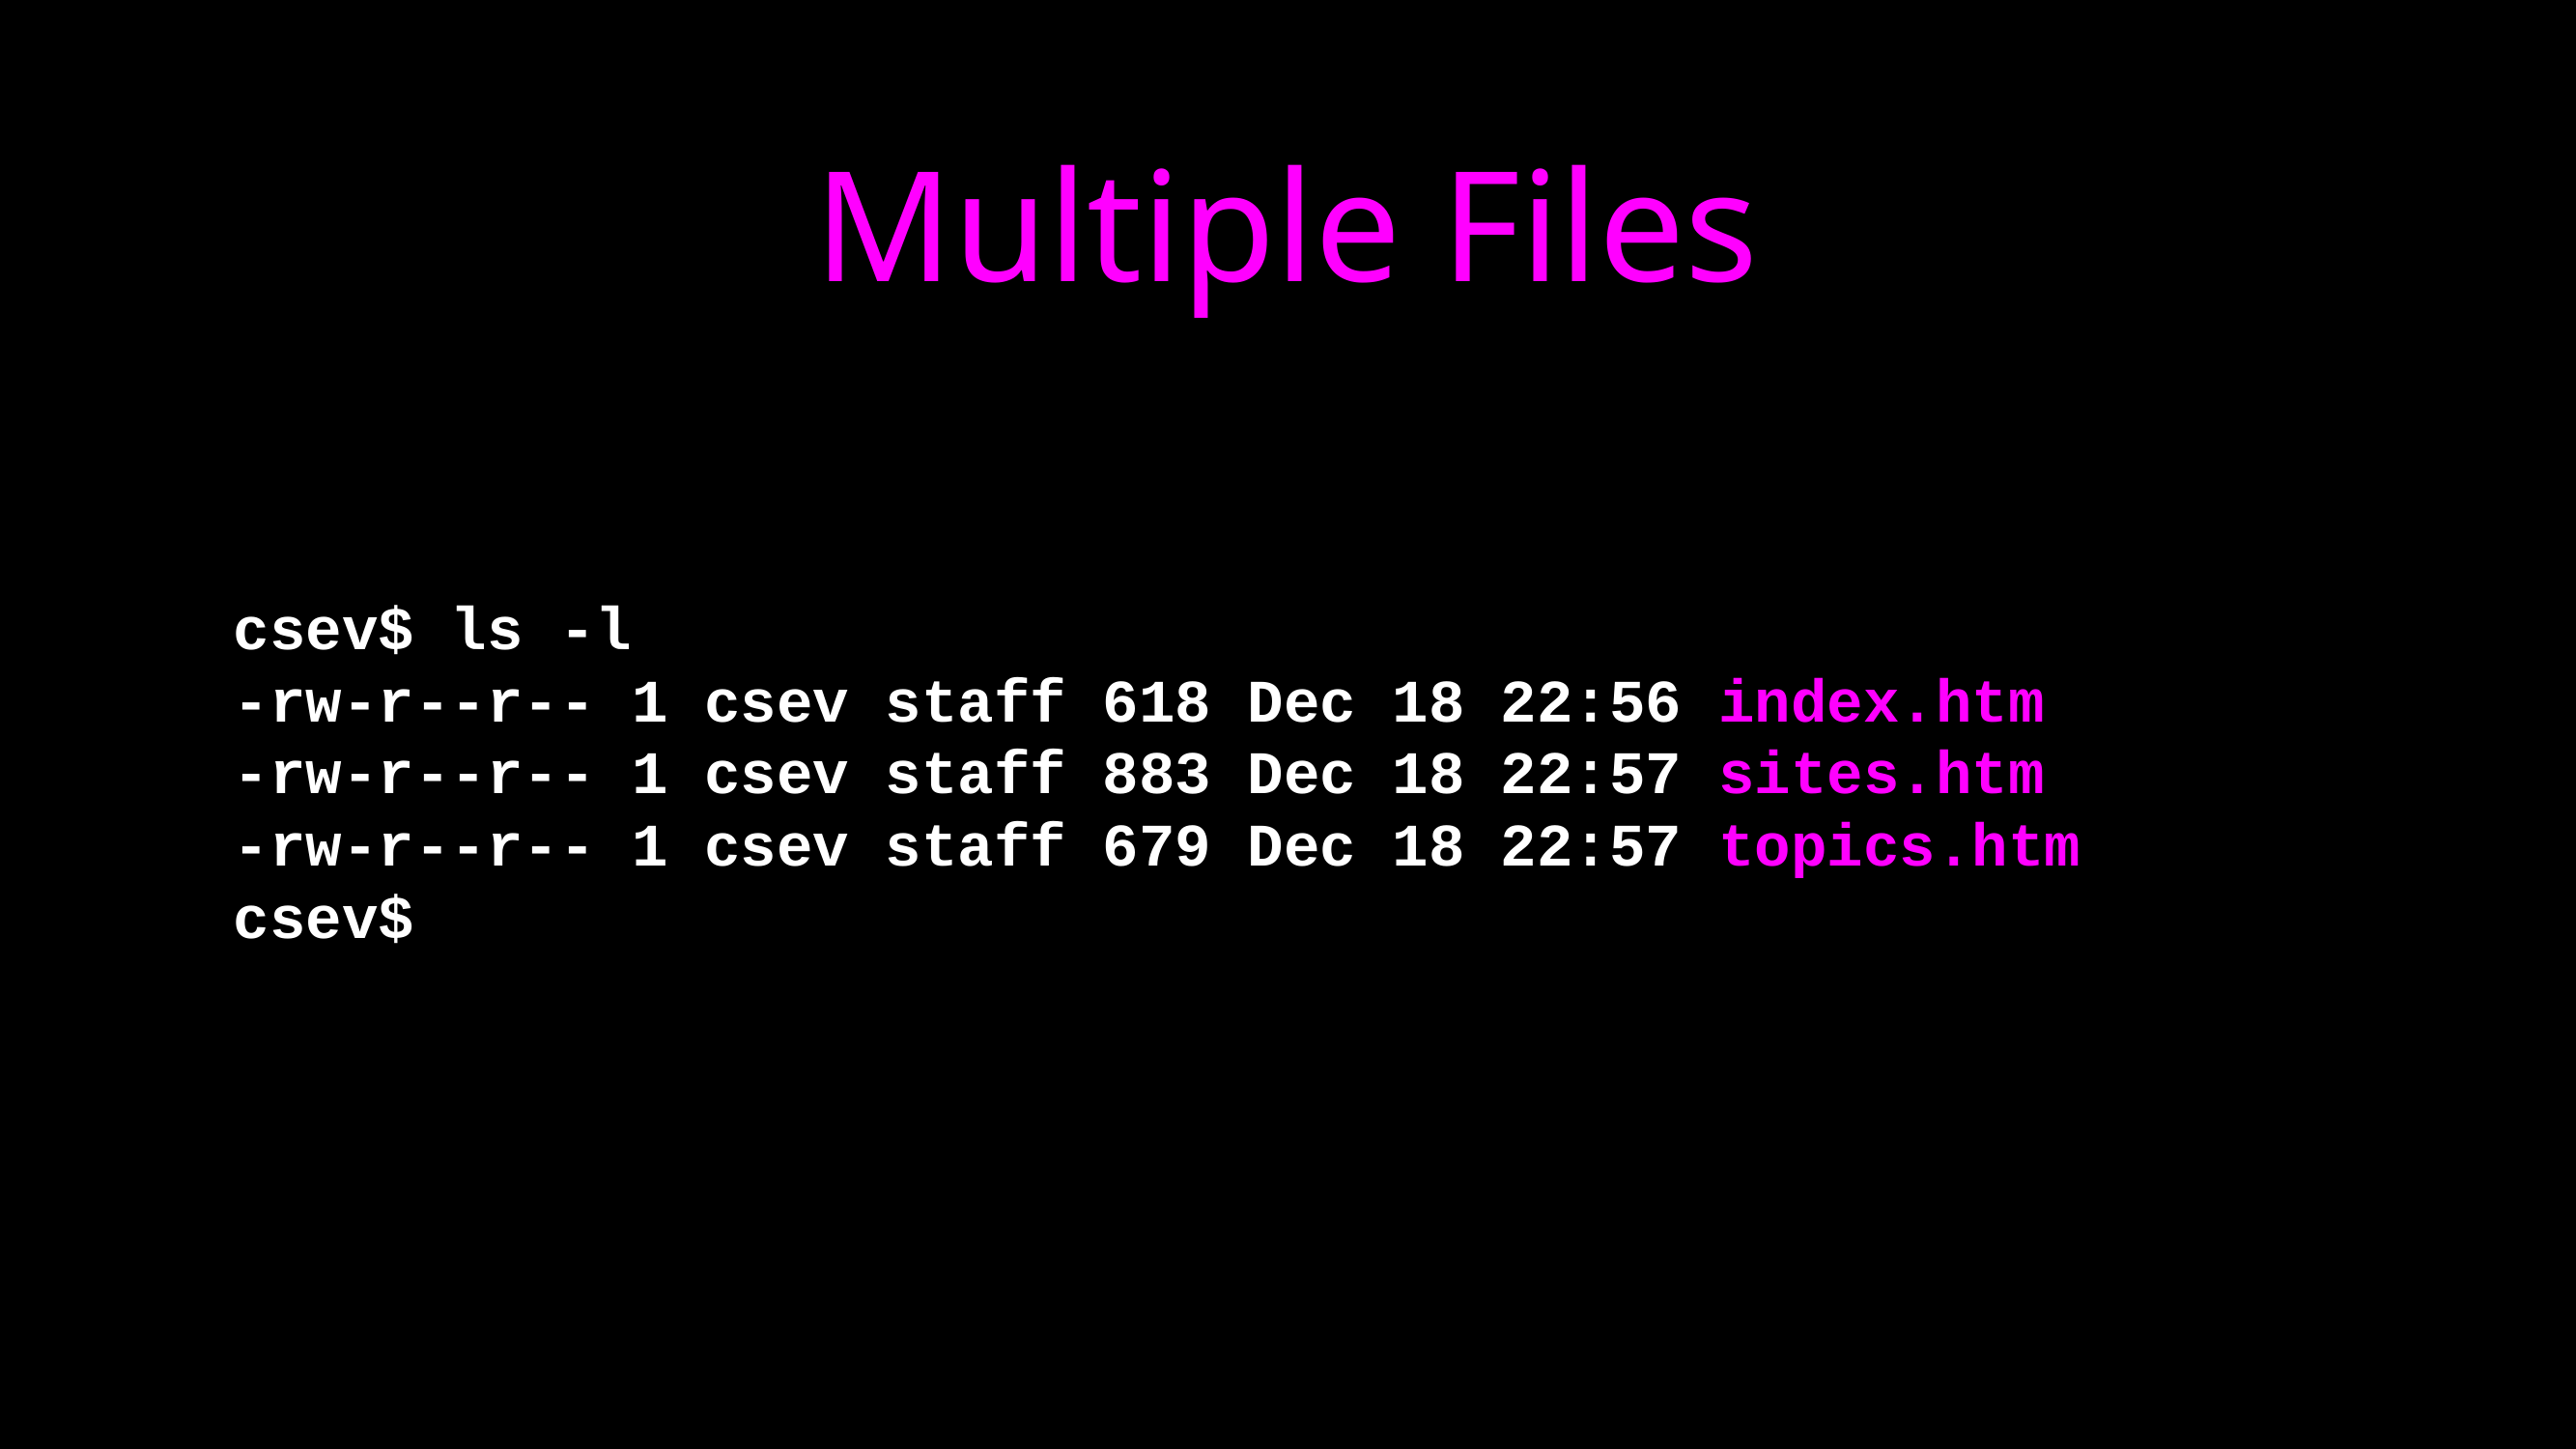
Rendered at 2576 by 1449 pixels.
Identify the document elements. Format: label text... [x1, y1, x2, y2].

text_box csev$ ls -l -rw-r--r-- 1 csev staff 618 Dec 18 22:56 index.htm -rw-r--r-- 1 csev staff 883 Dec 18 22:57 sites.htm -rw-r--r-- 1 csev staff 679 Dec 18 22:57 topics.htm csev$ [233, 581, 2341, 959]
title Multiple Files [183, 38, 2392, 403]
